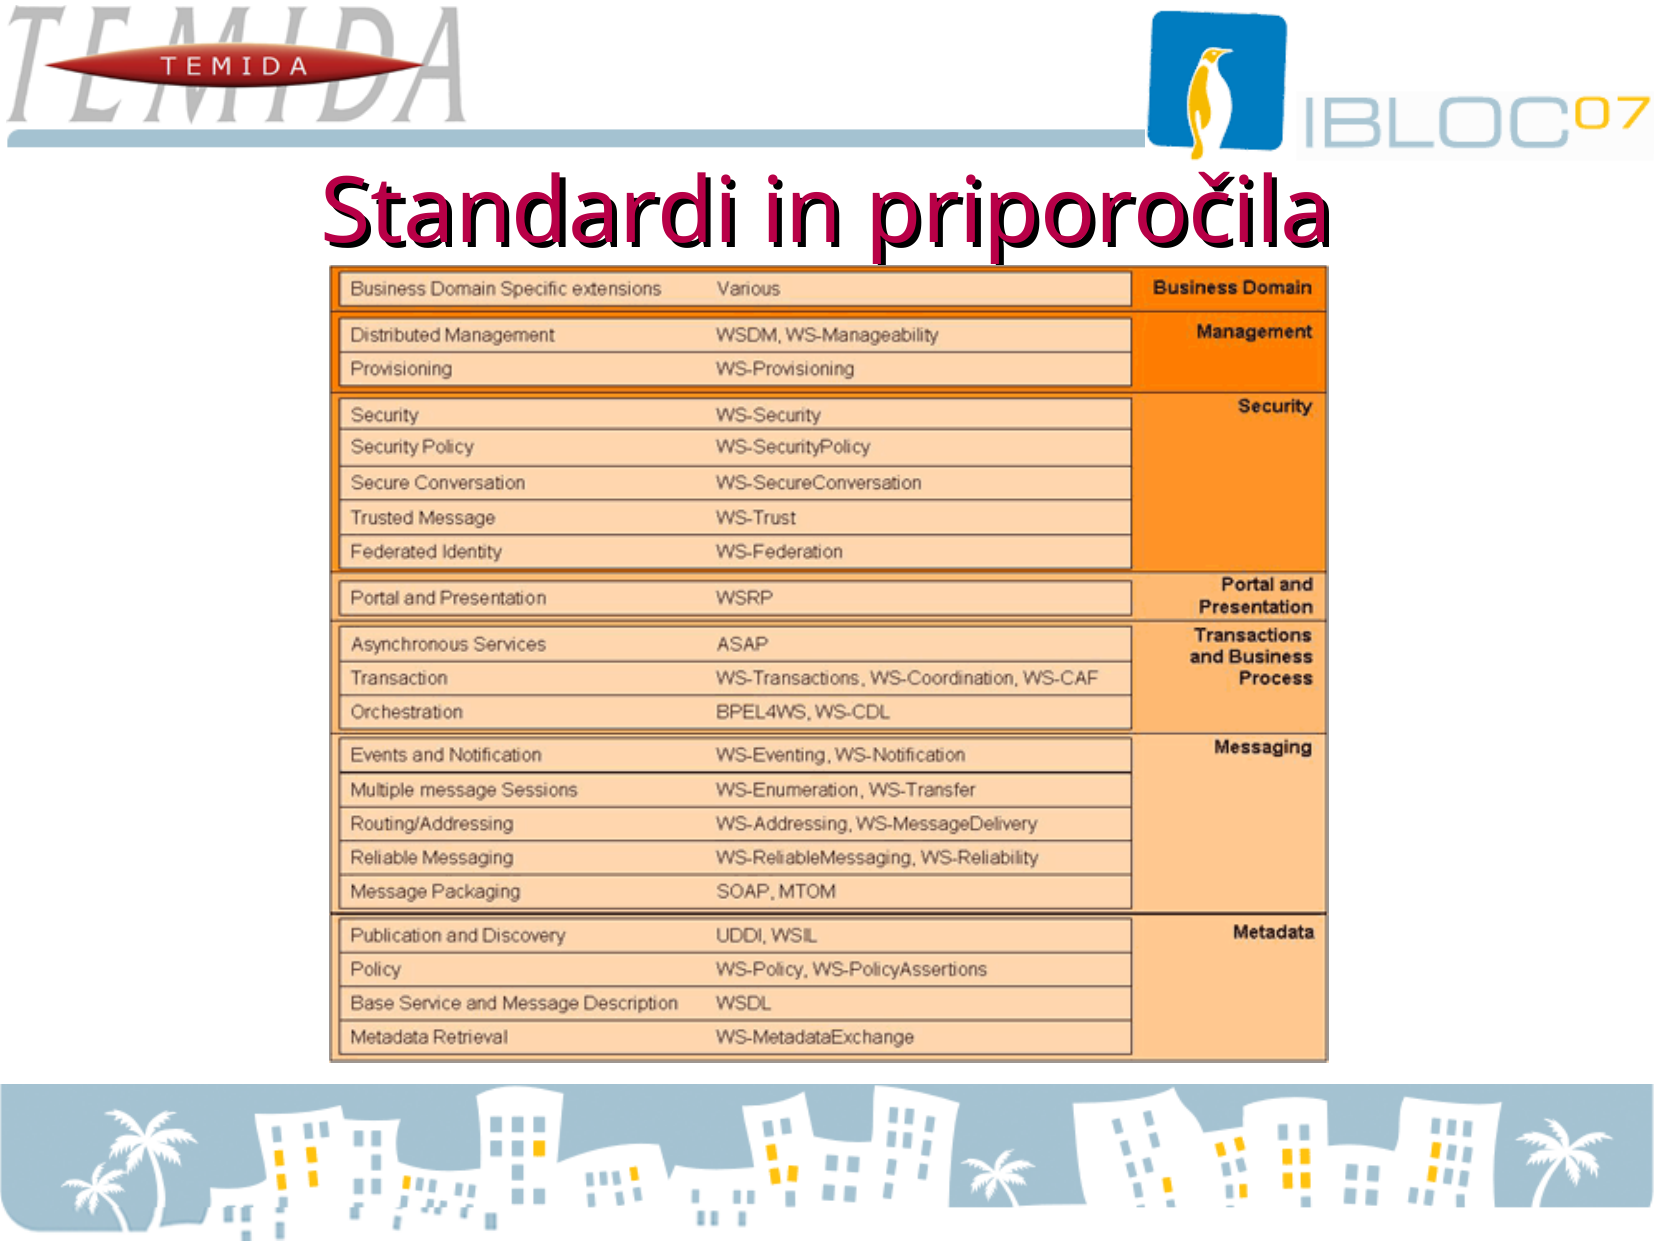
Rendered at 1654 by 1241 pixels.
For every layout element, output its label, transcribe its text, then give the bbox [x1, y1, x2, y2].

picture [6, 5, 1654, 118]
picture [329, 265, 1329, 1063]
title Standardi in priporočila [0, 118, 1654, 296]
picture [0, 1084, 1654, 1241]
